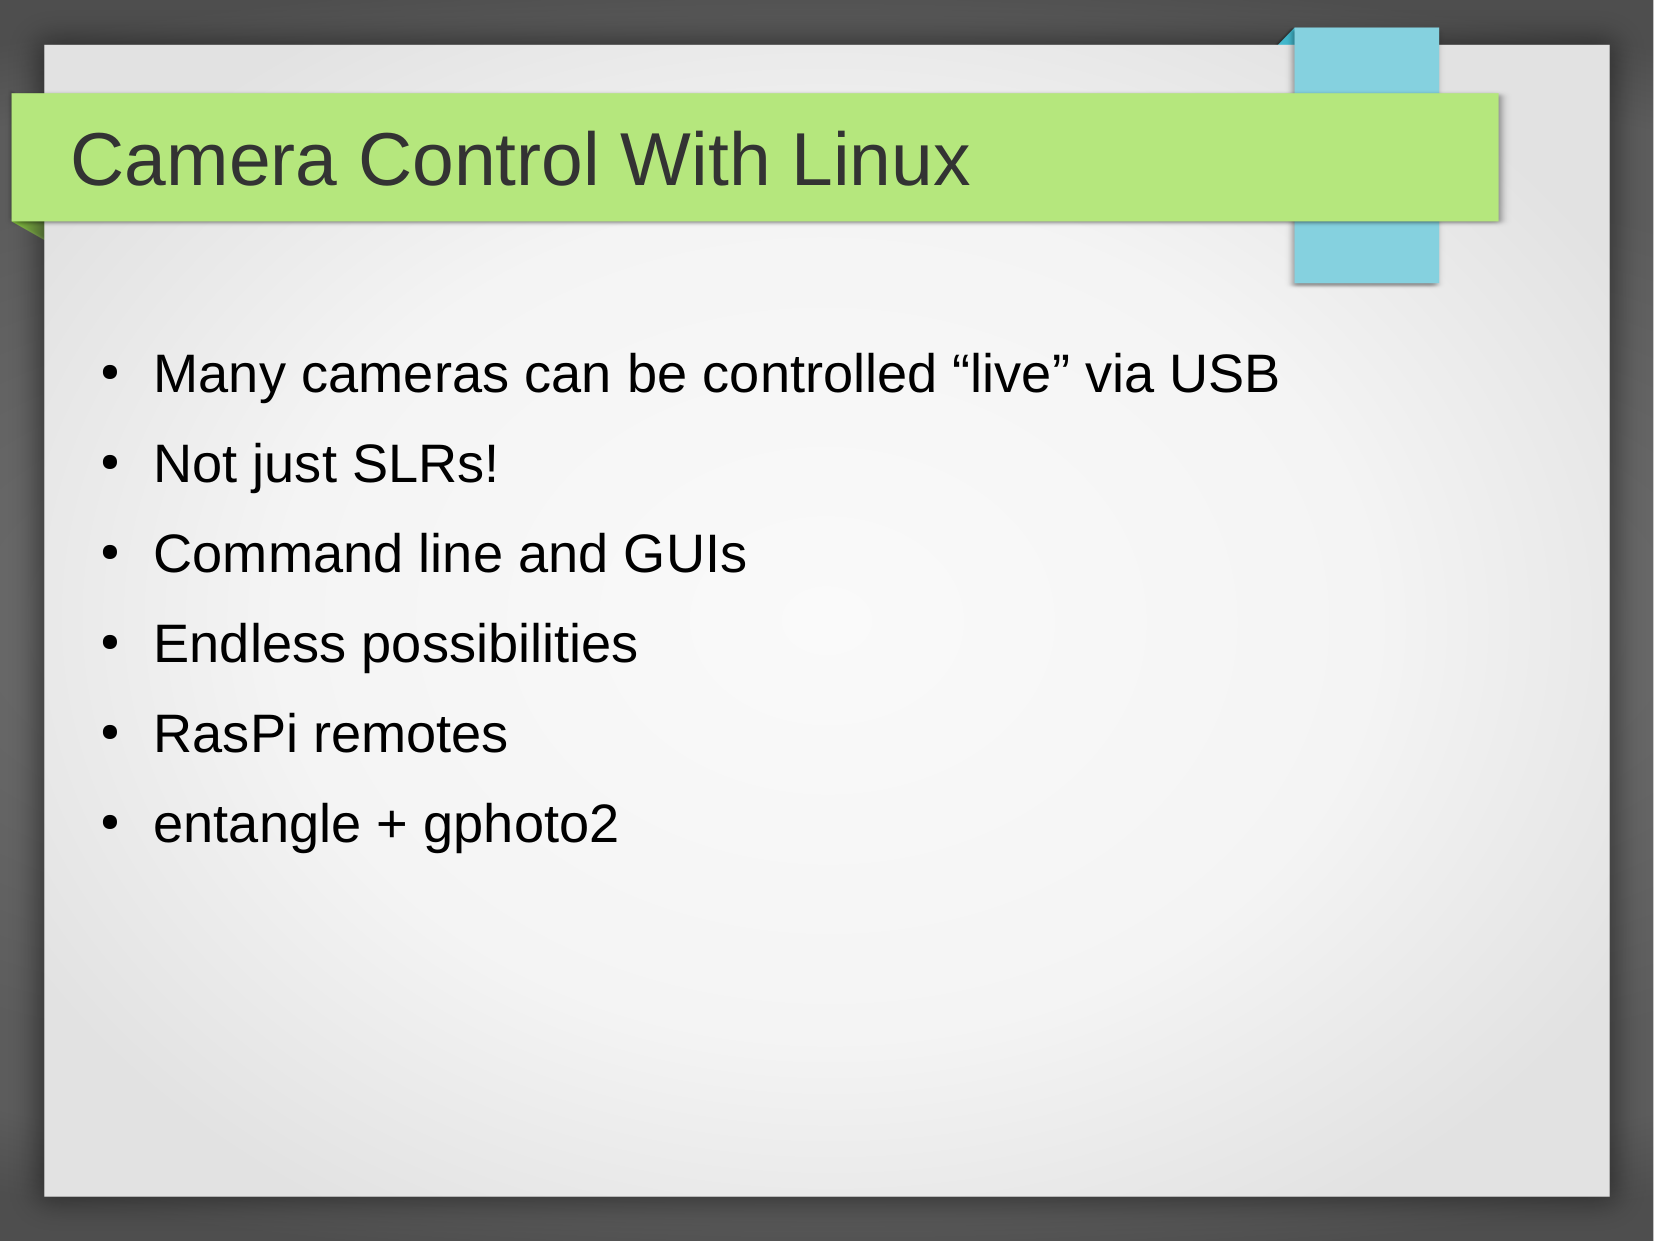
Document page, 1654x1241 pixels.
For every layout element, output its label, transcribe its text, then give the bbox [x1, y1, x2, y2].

picture [0, 0, 1654, 1241]
title Camera Control With Linux [70, 106, 1229, 213]
list Many cameras can be controlled “live” via USB Not just SLRs! Command line and GUIs Endless possibilities RasPi remotes entangle + gphoto2 [82, 343, 1538, 1063]
